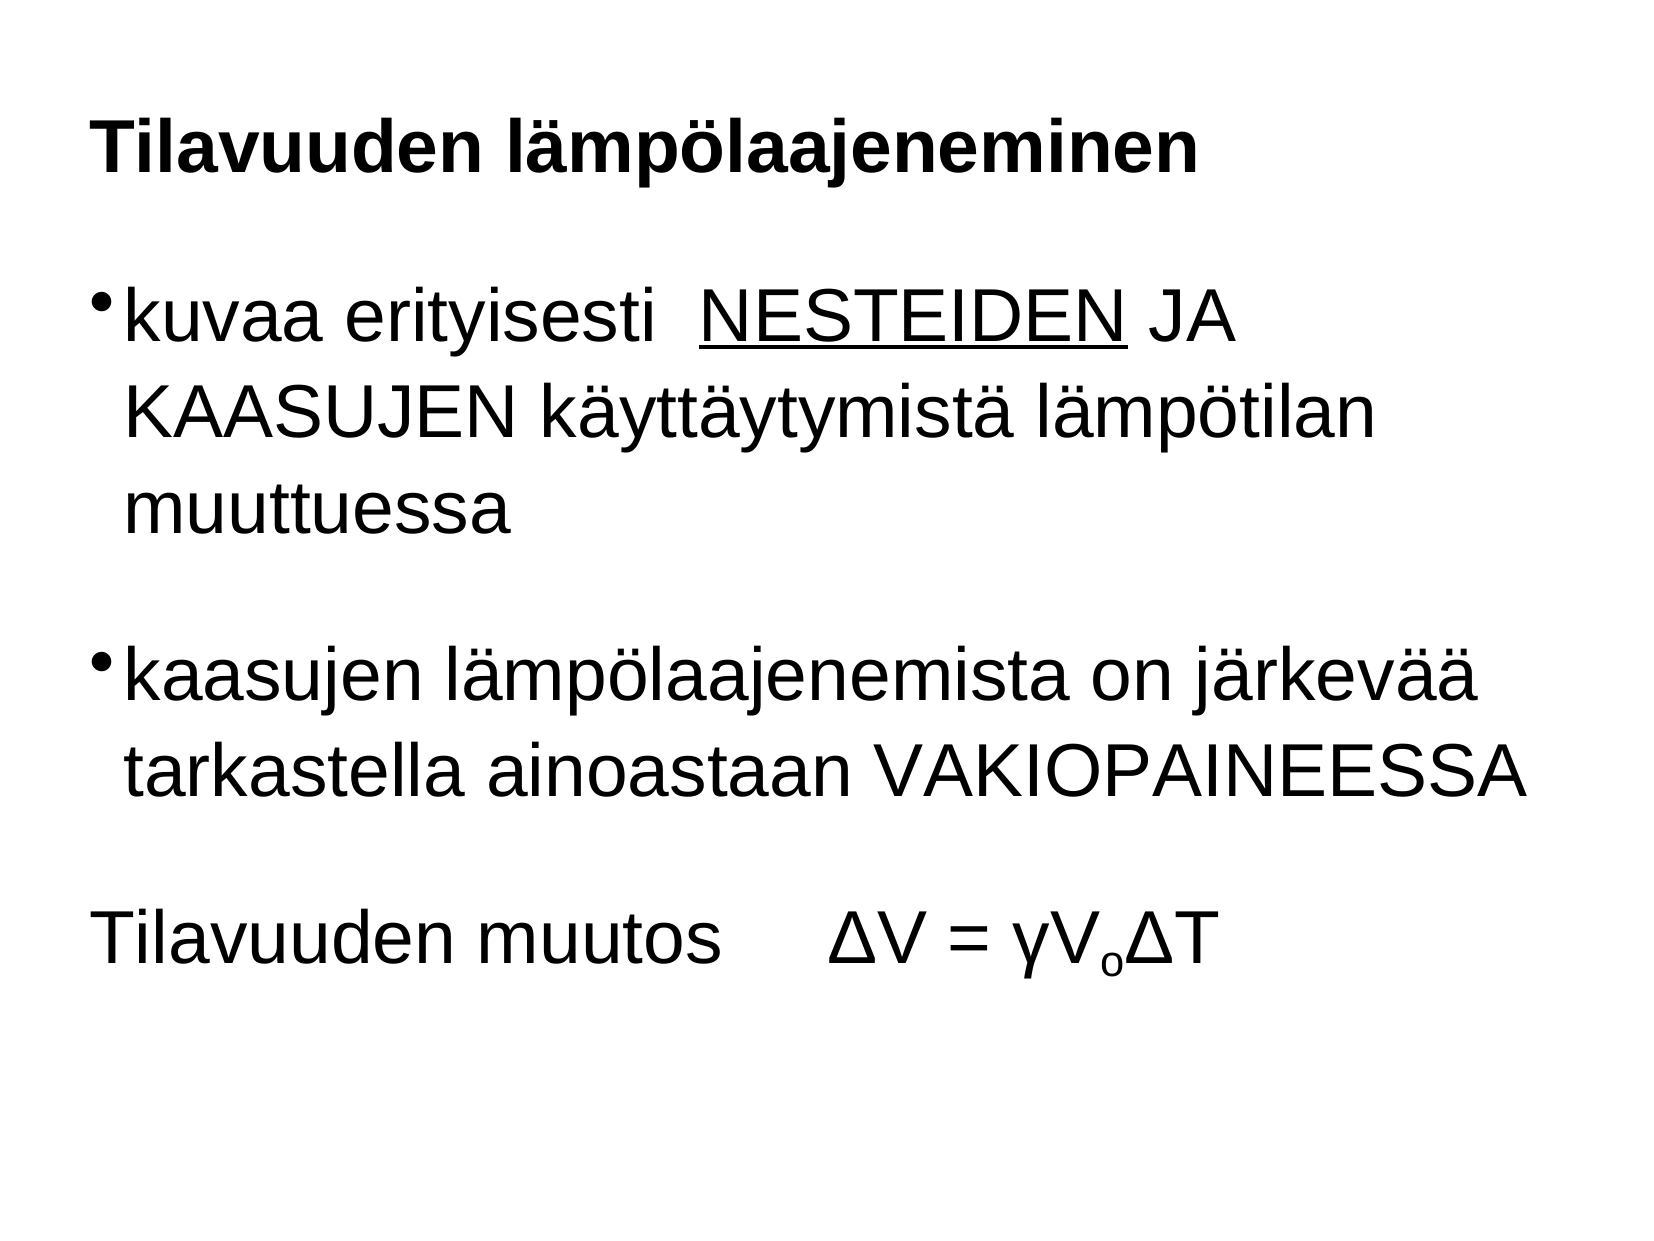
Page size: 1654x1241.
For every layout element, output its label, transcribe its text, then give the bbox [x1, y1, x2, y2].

text_box Tilavuuden lämpölaajeneminen kuvaa erityisesti NESTEIDEN JA KAASUJEN käyttäytymistä lämpötilan muuttuessa kaasujen lämpölaajenemista on järkevää tarkastella ainoastaan VAKIOPAINEESSA Tilavuuden muutos ΔV = γVoΔT [73, 98, 1654, 1217]
